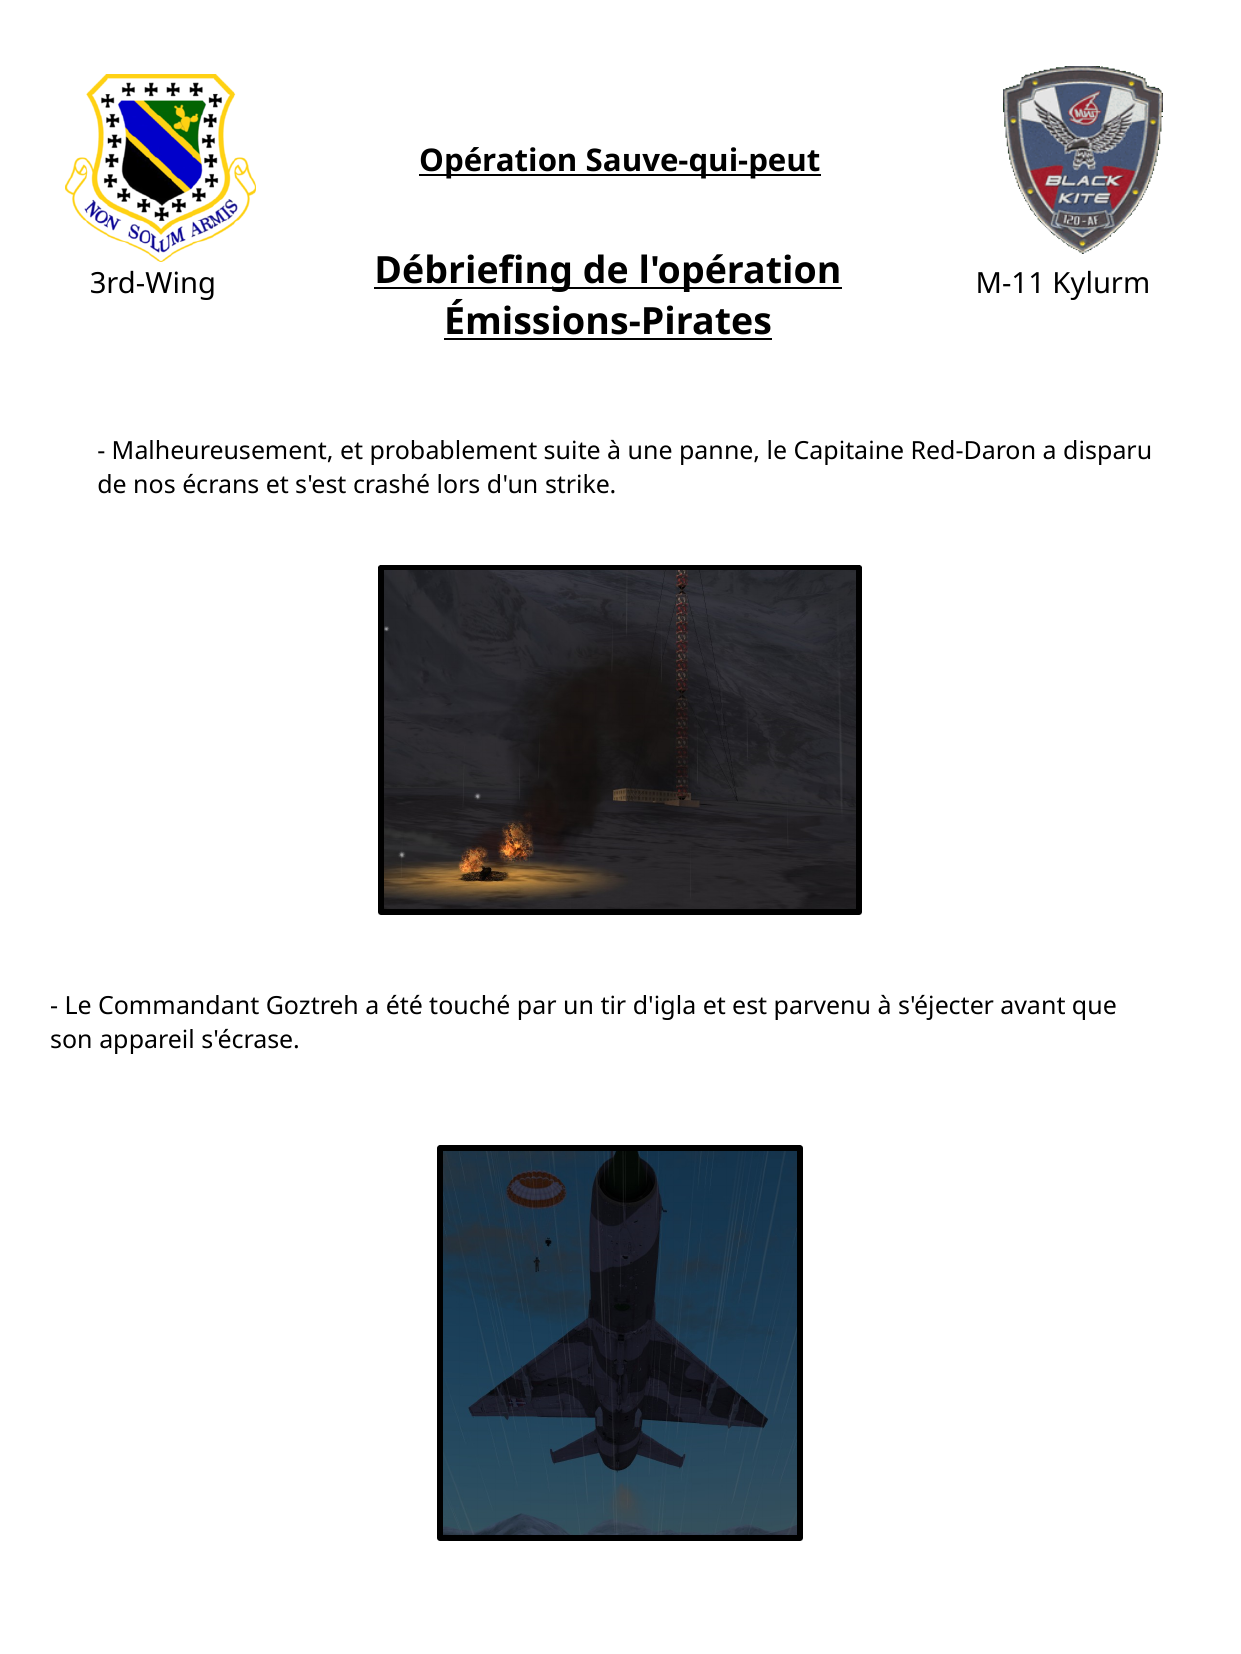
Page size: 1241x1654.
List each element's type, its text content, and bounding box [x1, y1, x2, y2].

text_box Débriefing de l'opération Émissions-Pirates [359, 236, 881, 388]
picture [65, 74, 256, 262]
text_box - Malheureusement, et probablement suite à une panne, le Capitaine Red-Daron a disparu de nos écrans et s'est crashé lors d'un strike. [82, 425, 1170, 581]
picture [442, 1150, 798, 1536]
picture [1003, 66, 1163, 254]
title Opération Sauve-qui-peut 3rd-Wing M-11 Kylurm [62, 6, 1179, 348]
text_box - Le Commandant Goztreh a été touché par un tir d'igla et est parvenu à s'éjecter avant que son appareil s'écrase. [35, 980, 1182, 1136]
picture [383, 570, 857, 910]
